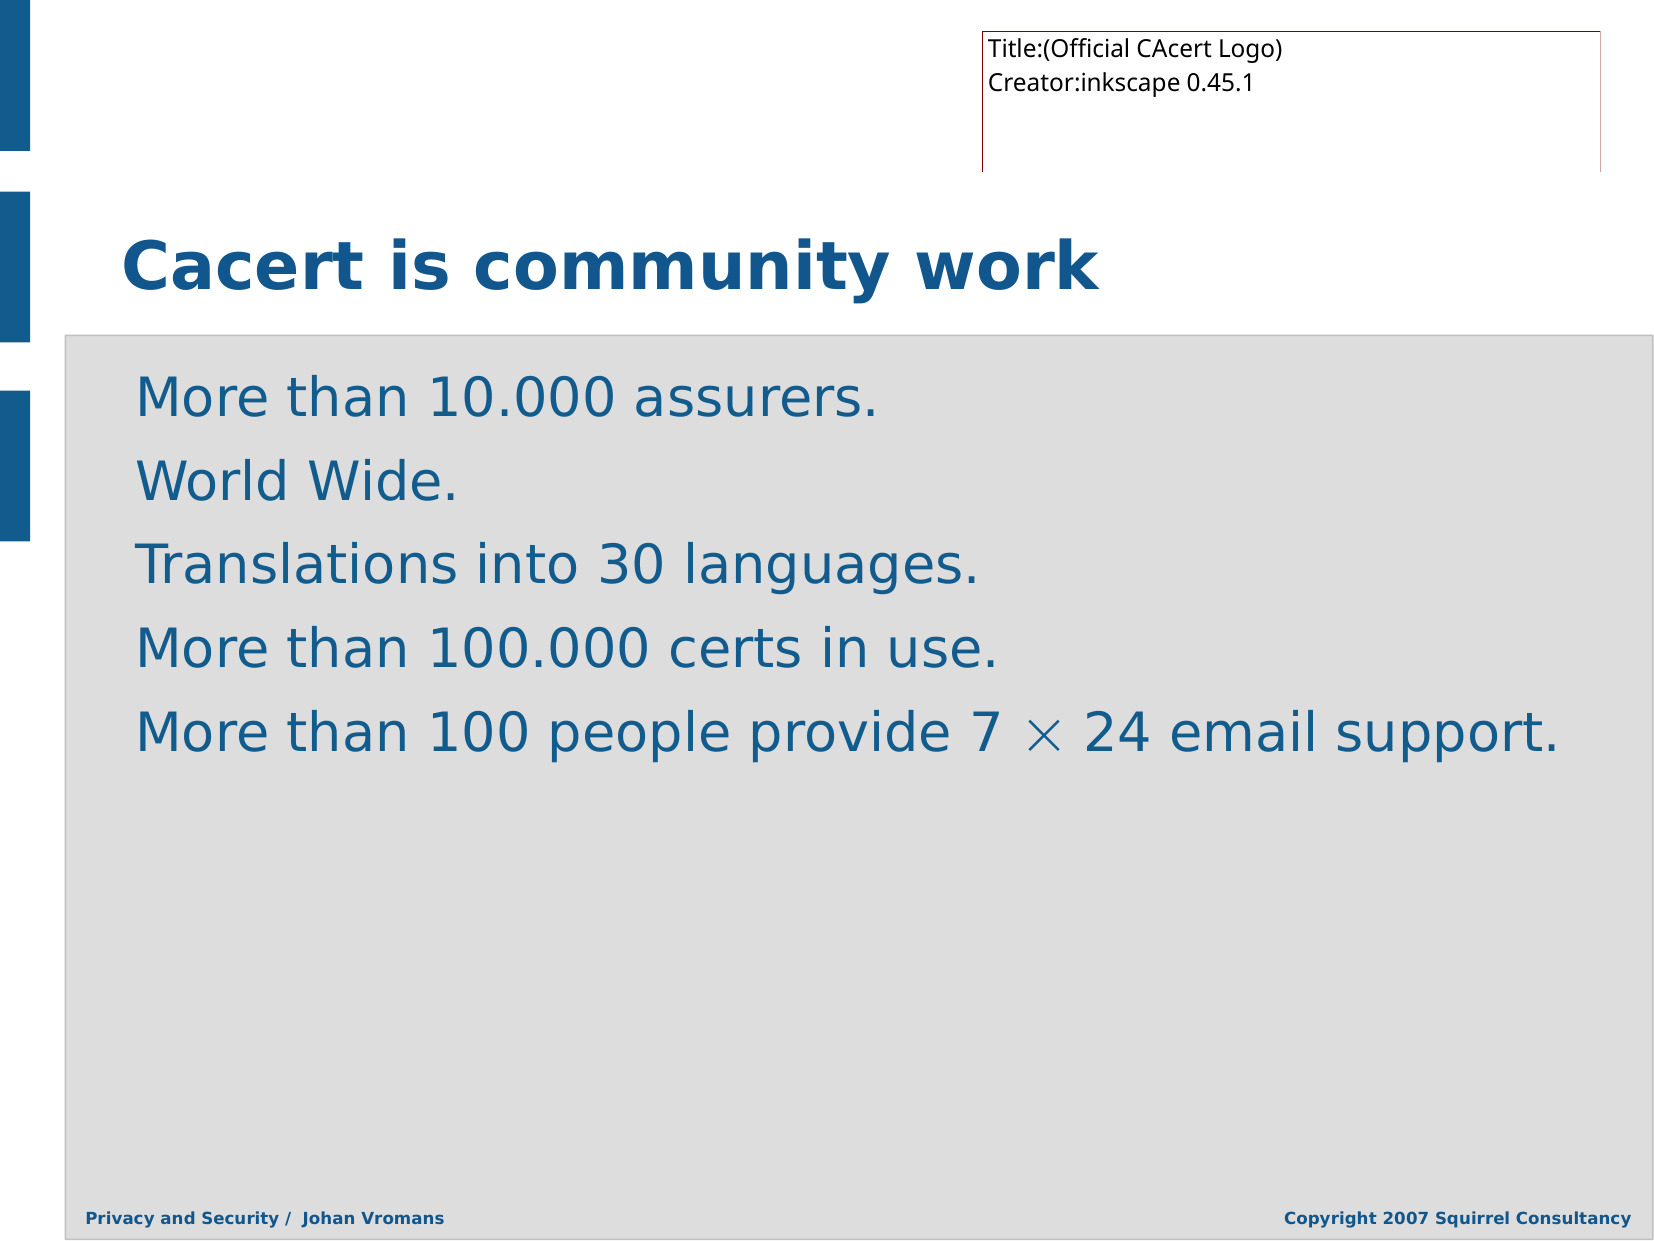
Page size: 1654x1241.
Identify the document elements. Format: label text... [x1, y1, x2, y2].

title Cacert is community work [121, 206, 1533, 326]
list More than 10.000 assurers. World Wide. Translations into 30 languages. More than 100.000 certs in use. More than 100 people provide 7 × 24 email support. [118, 360, 1625, 1182]
